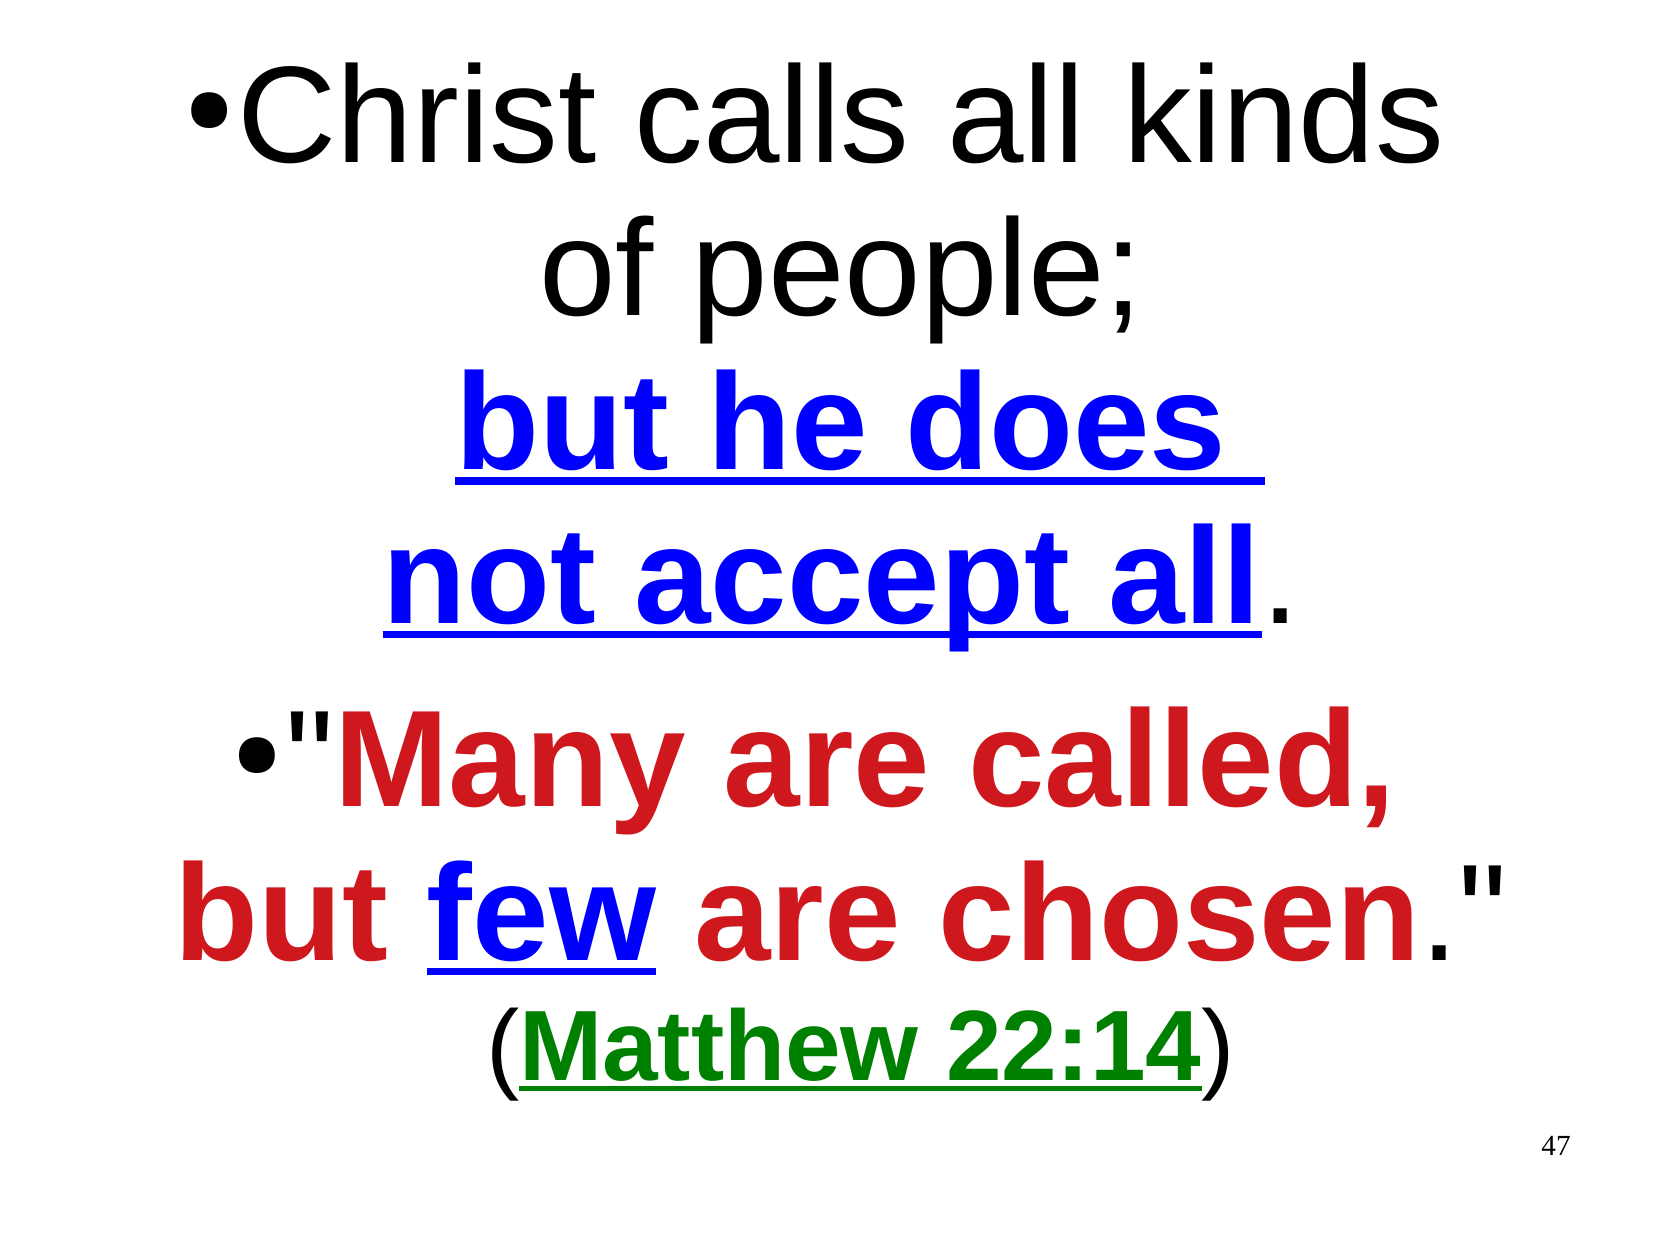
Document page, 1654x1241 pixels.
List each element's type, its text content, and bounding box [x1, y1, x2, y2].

list Christ calls all kinds of people; but he does not accept all. "Many are called, but few are chosen." (Matthew 22:14) [37, 37, 1613, 1238]
